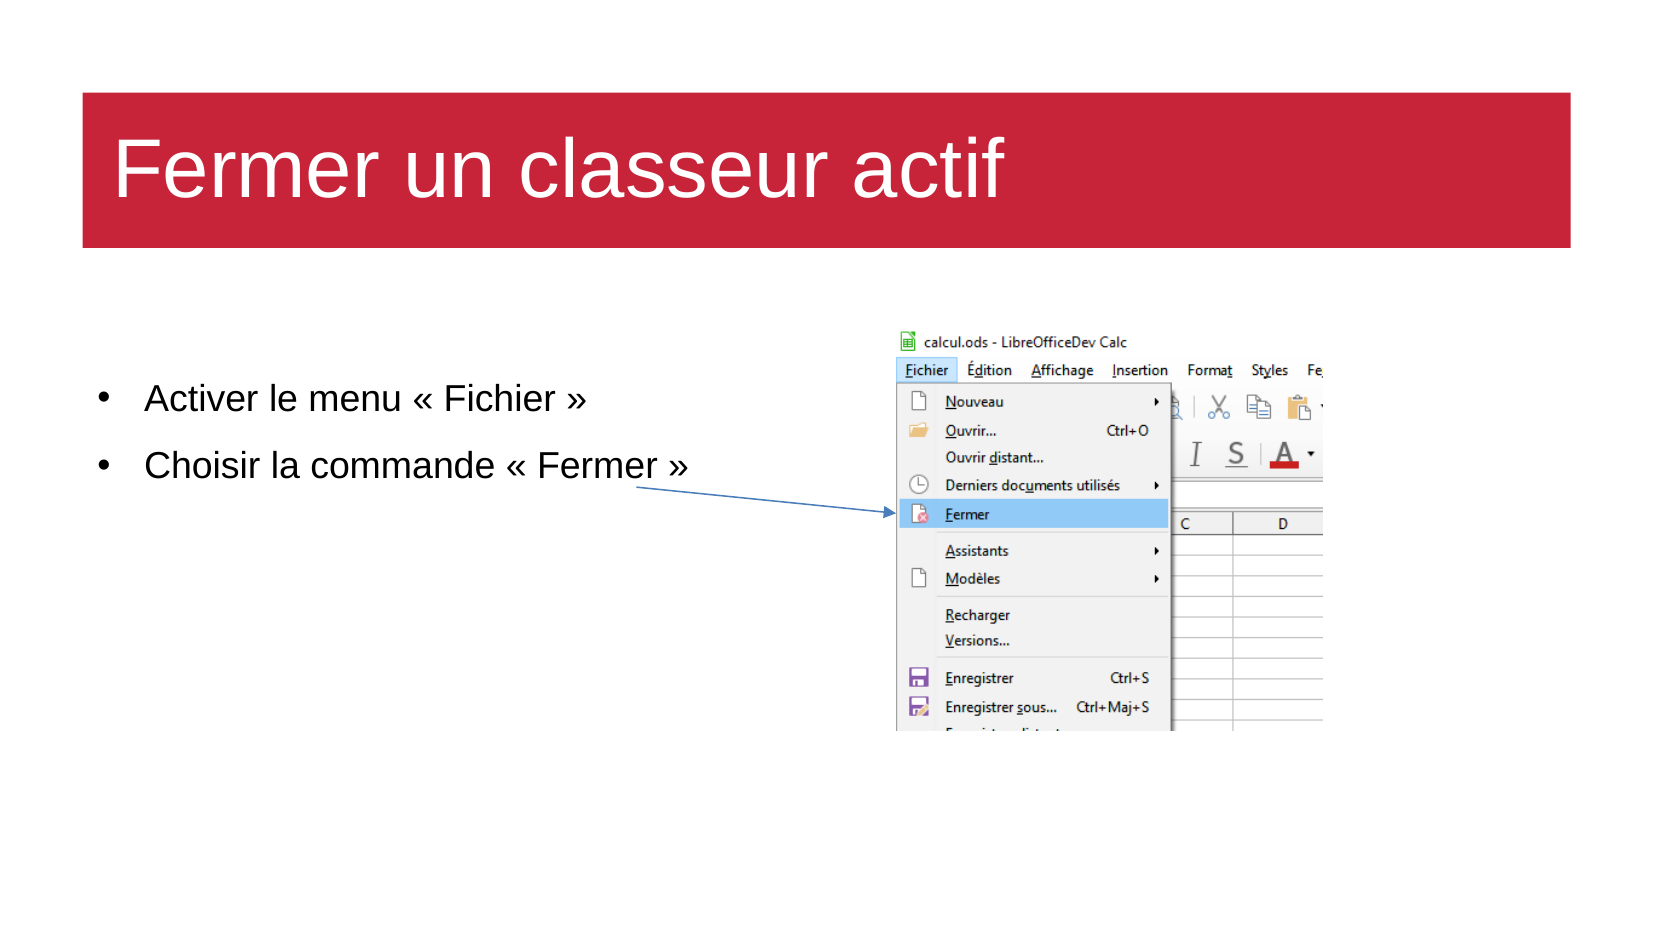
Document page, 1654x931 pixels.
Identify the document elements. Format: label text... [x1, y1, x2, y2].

title Fermer un classeur actif [82, 92, 1571, 248]
text_box Activer le menu « Fichier » Choisir la commande « Fermer » [82, 344, 735, 494]
picture [896, 329, 1323, 731]
